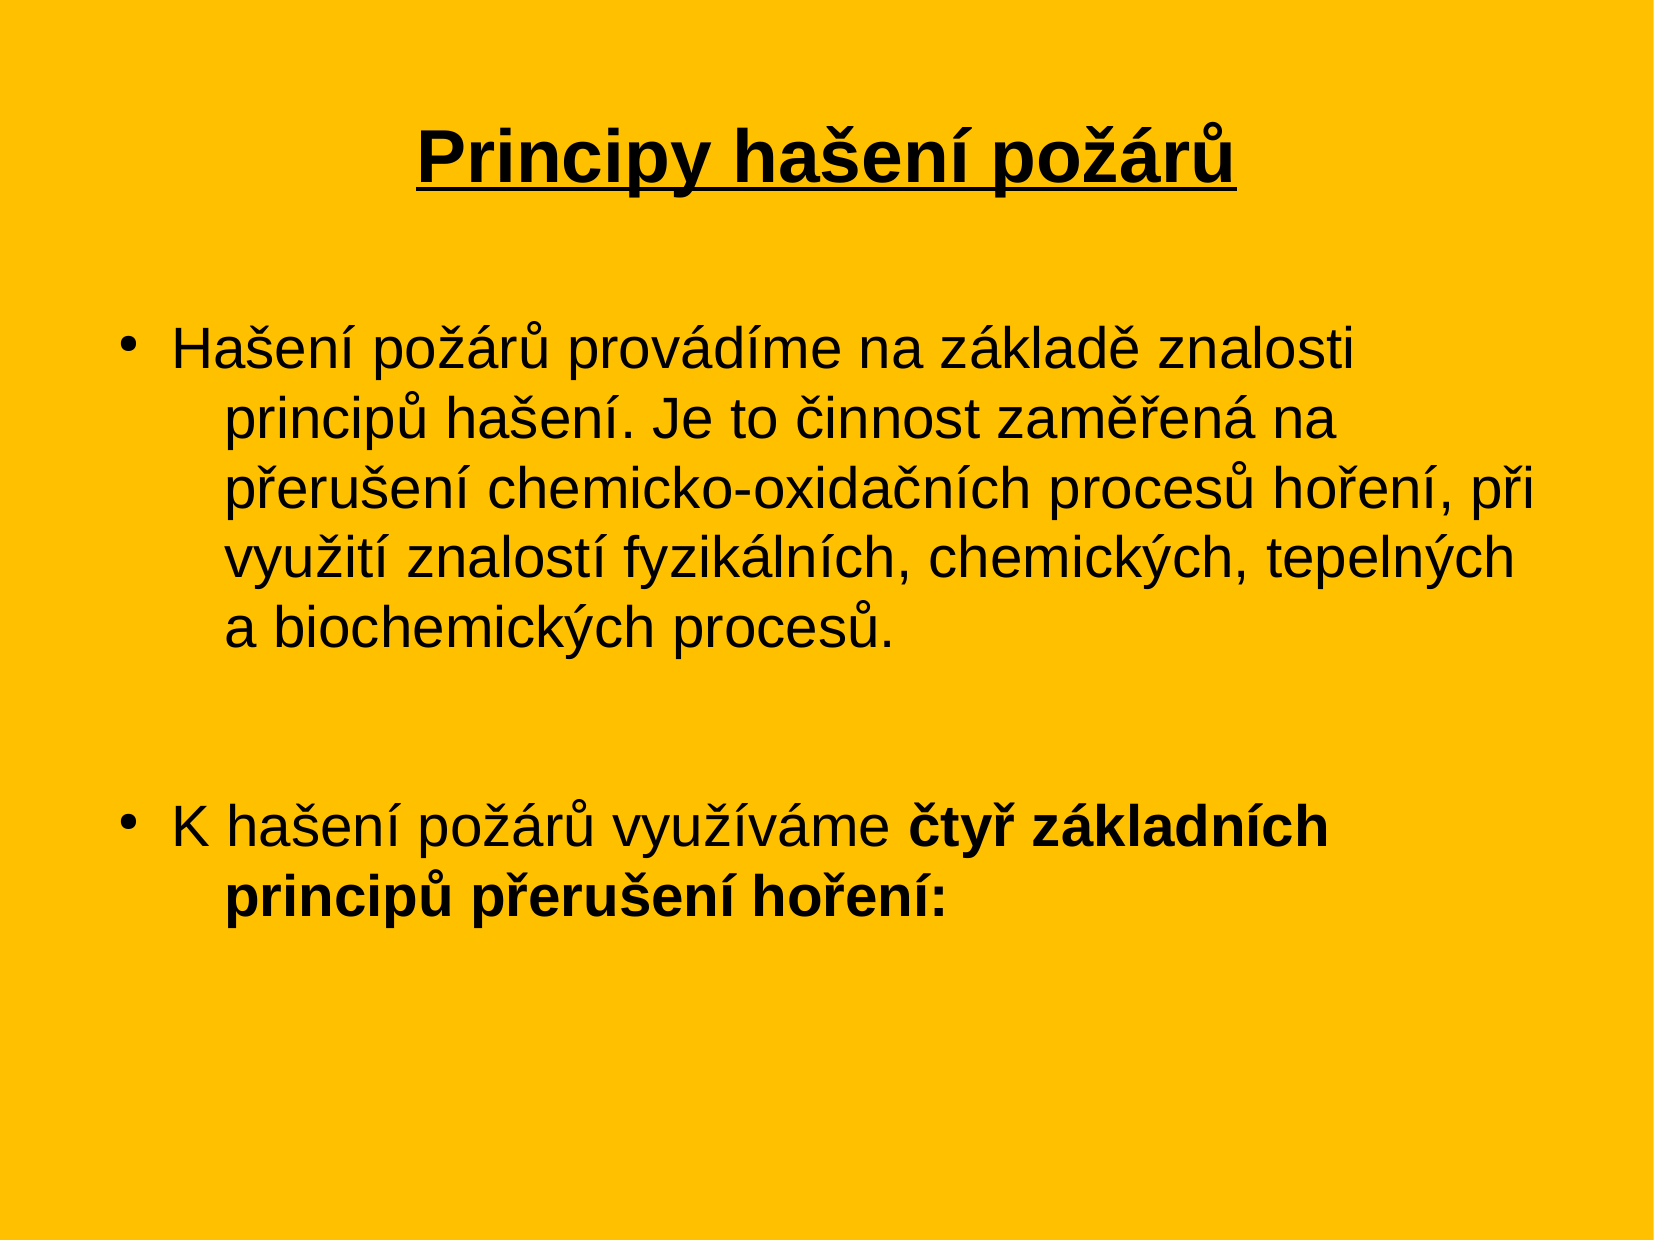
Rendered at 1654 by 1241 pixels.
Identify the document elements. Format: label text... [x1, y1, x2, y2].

title Principy hašení požárů [82, 49, 1571, 257]
list Hašení požárů provádíme na základě znalosti principů hašení. Je to činnost zaměřená na přerušení chemicko-oxidačních procesů hoření, při využití znalostí fyzikálních, chemických, tepelných a biochemických procesů. K hašení požárů využíváme čtyř základních principů přerušení hoření: [82, 210, 1565, 1030]
